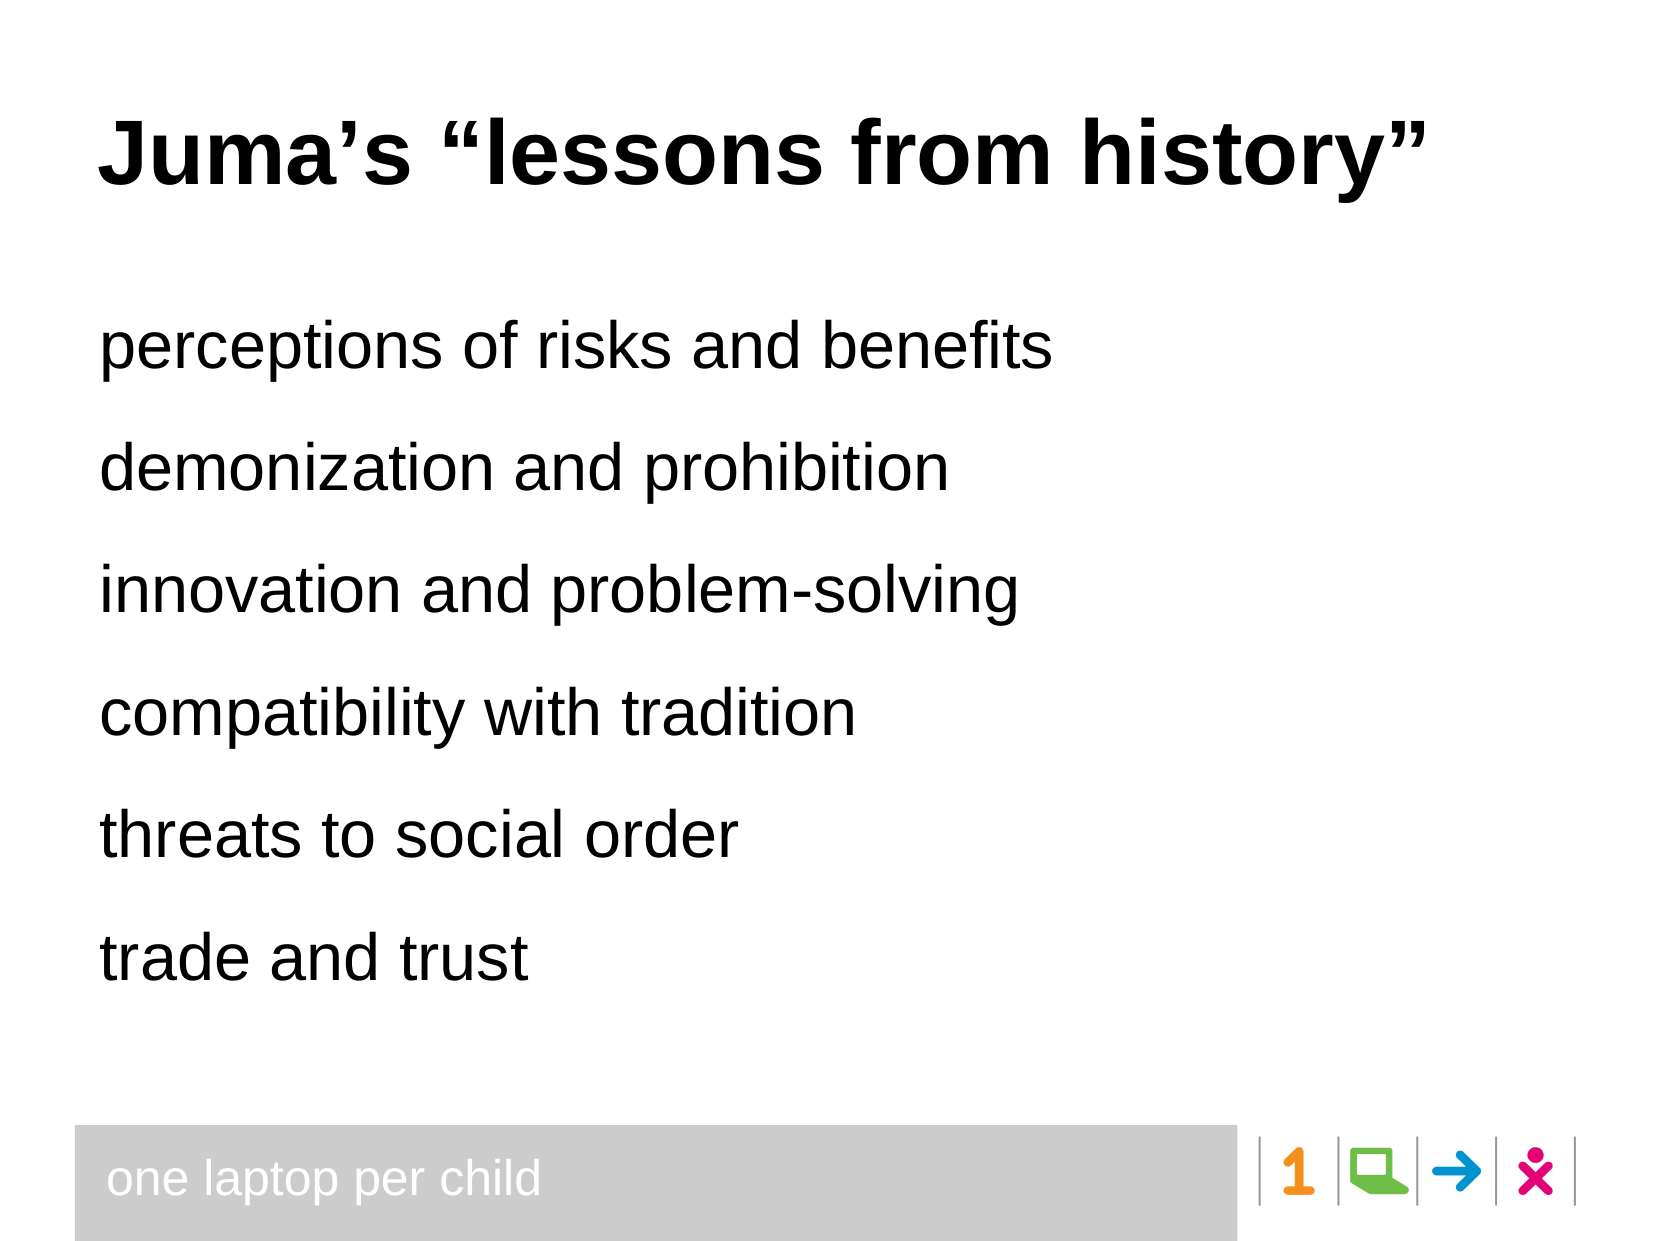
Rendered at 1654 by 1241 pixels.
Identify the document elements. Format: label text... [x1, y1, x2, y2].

list perceptions of risks and benefits demonization and prohibition innovation and problem-solving compatibility with tradition threats to social order trade and trust [82, 290, 1571, 1094]
picture [1246, 1120, 1592, 1223]
title Juma’s “lessons from history” [82, 41, 1571, 265]
